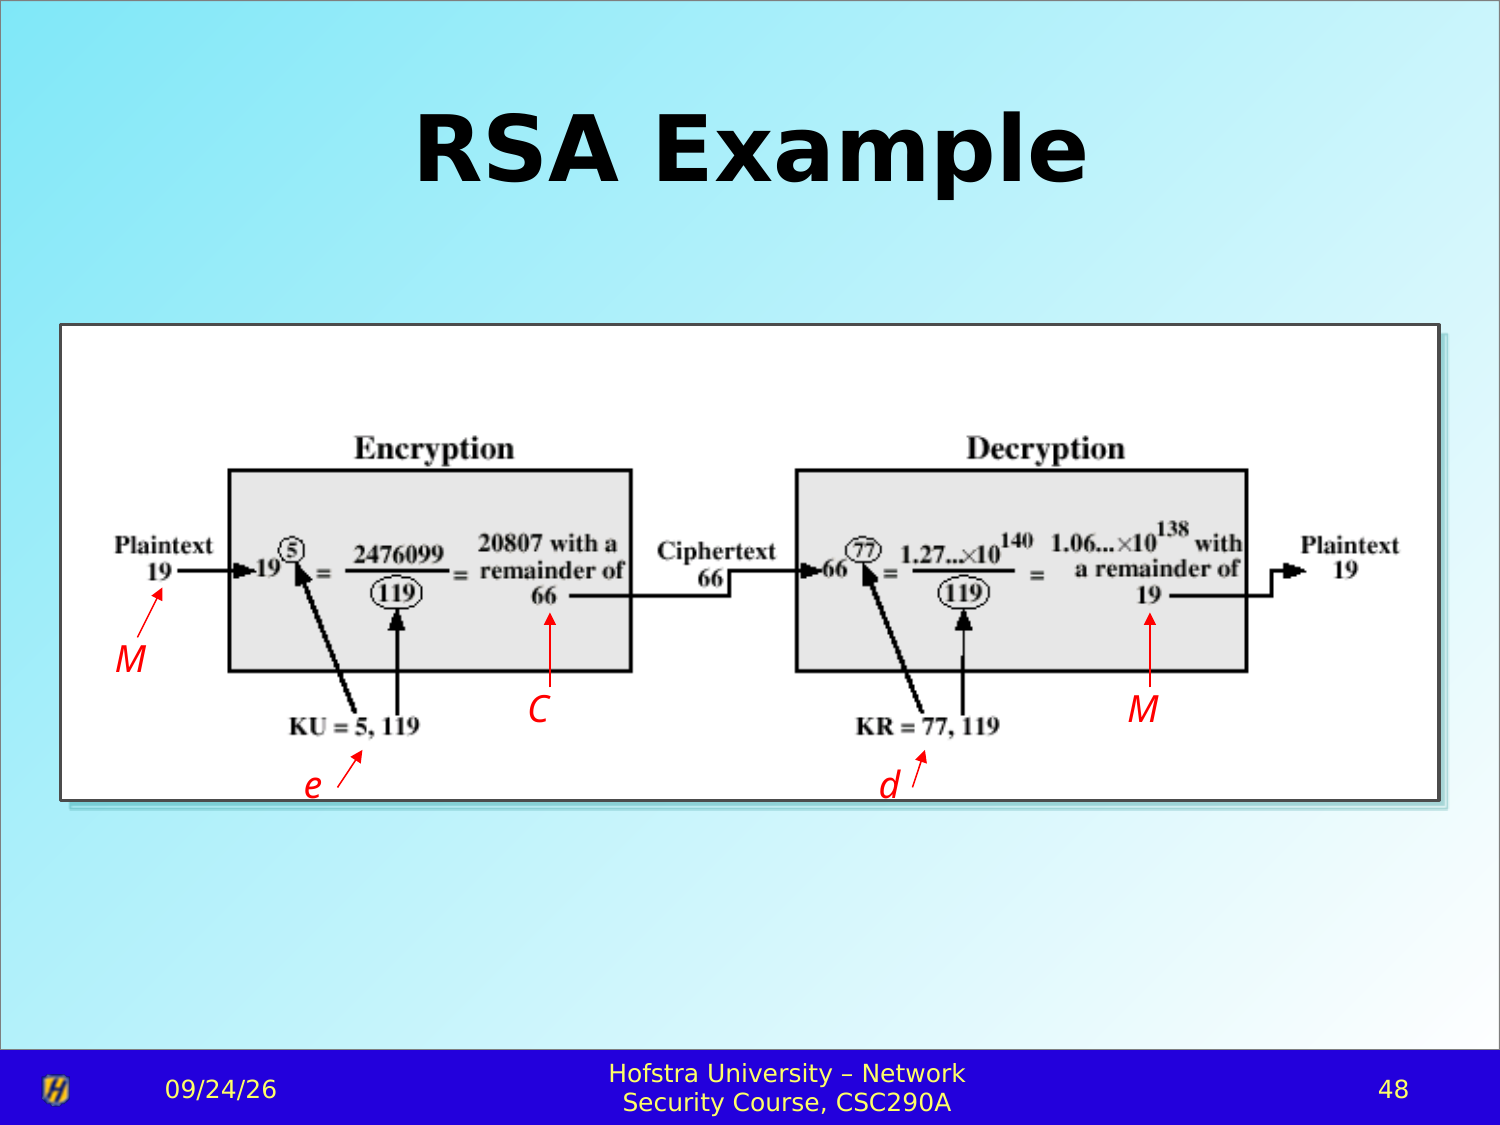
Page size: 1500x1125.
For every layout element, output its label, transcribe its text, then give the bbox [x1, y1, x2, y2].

text_box d [863, 751, 927, 818]
picture [37, 1072, 76, 1110]
title RSA Example [112, 85, 1391, 212]
text_box C [512, 674, 575, 742]
text_box e [288, 751, 352, 818]
text_box M [99, 624, 163, 692]
picture [62, 326, 1438, 799]
text_box M [1112, 674, 1175, 742]
